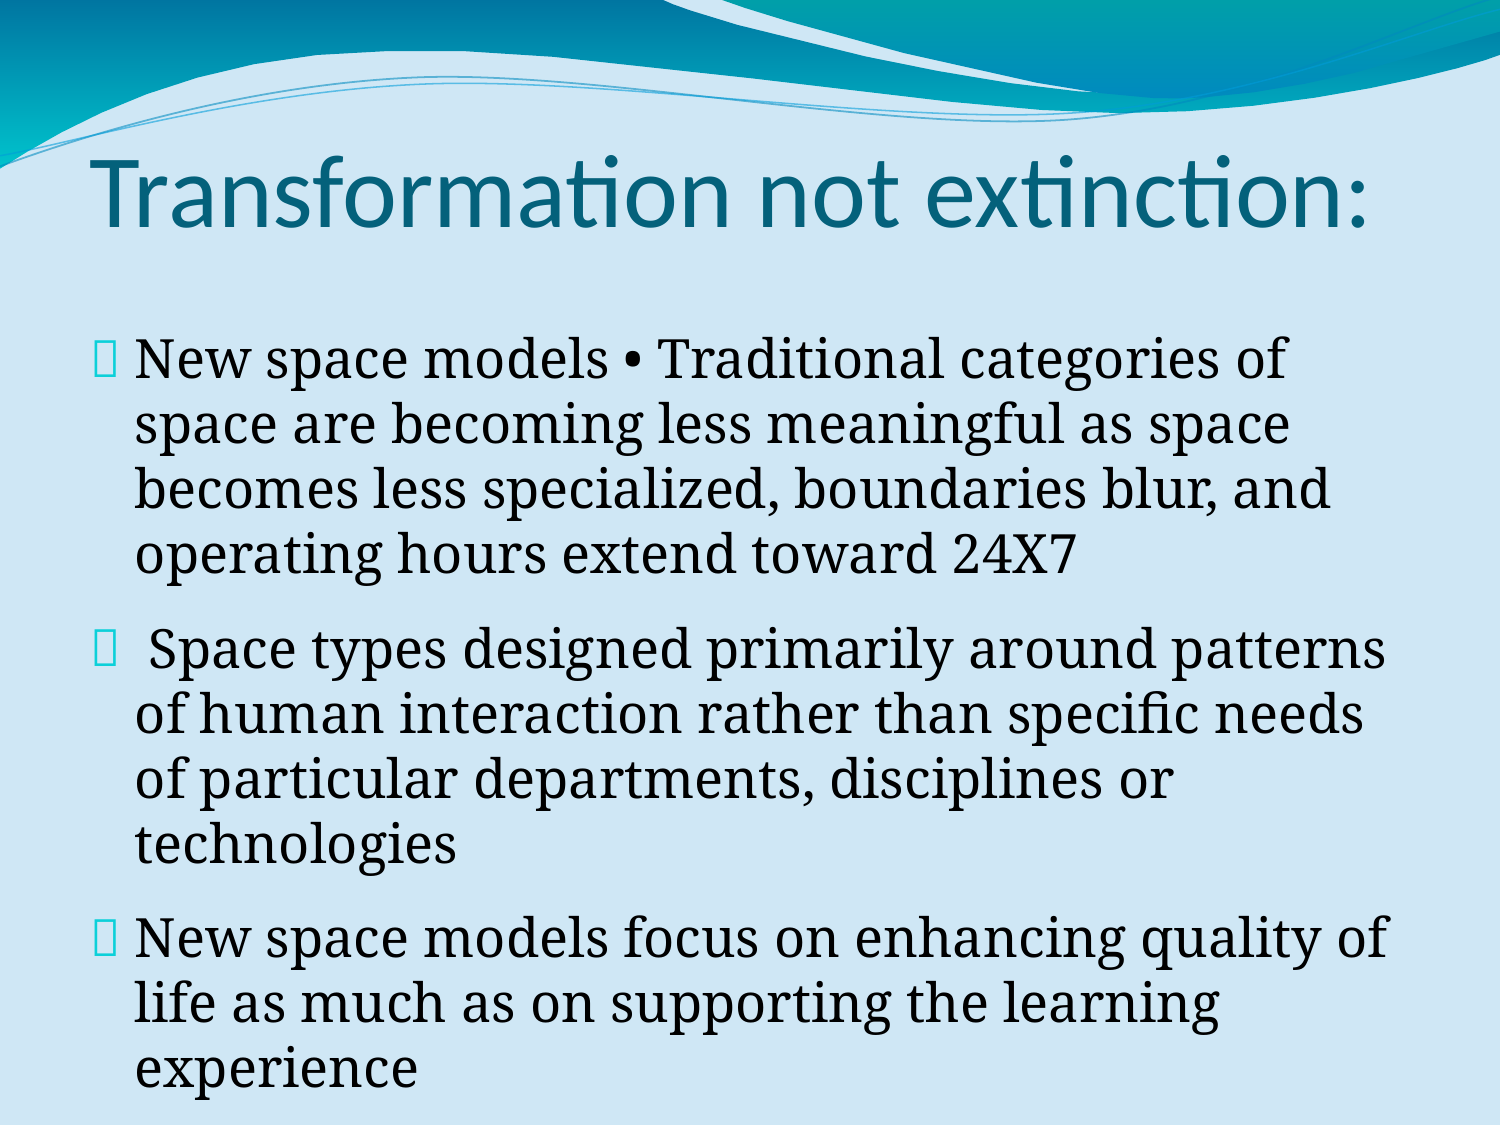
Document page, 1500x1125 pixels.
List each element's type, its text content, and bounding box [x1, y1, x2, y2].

list New space models • Traditional categories of space are becoming less meaningful as space becomes less specialized, boundaries blur, and operating hours extend toward 24X7 Space types designed primarily around patterns of human interaction rather than specific needs of particular departments, disciplines or technologies New space models focus on enhancing quality of life as much as on supporting the learning experience [75, 317, 1425, 1038]
title Transformation not extinction: [75, 115, 1425, 303]
